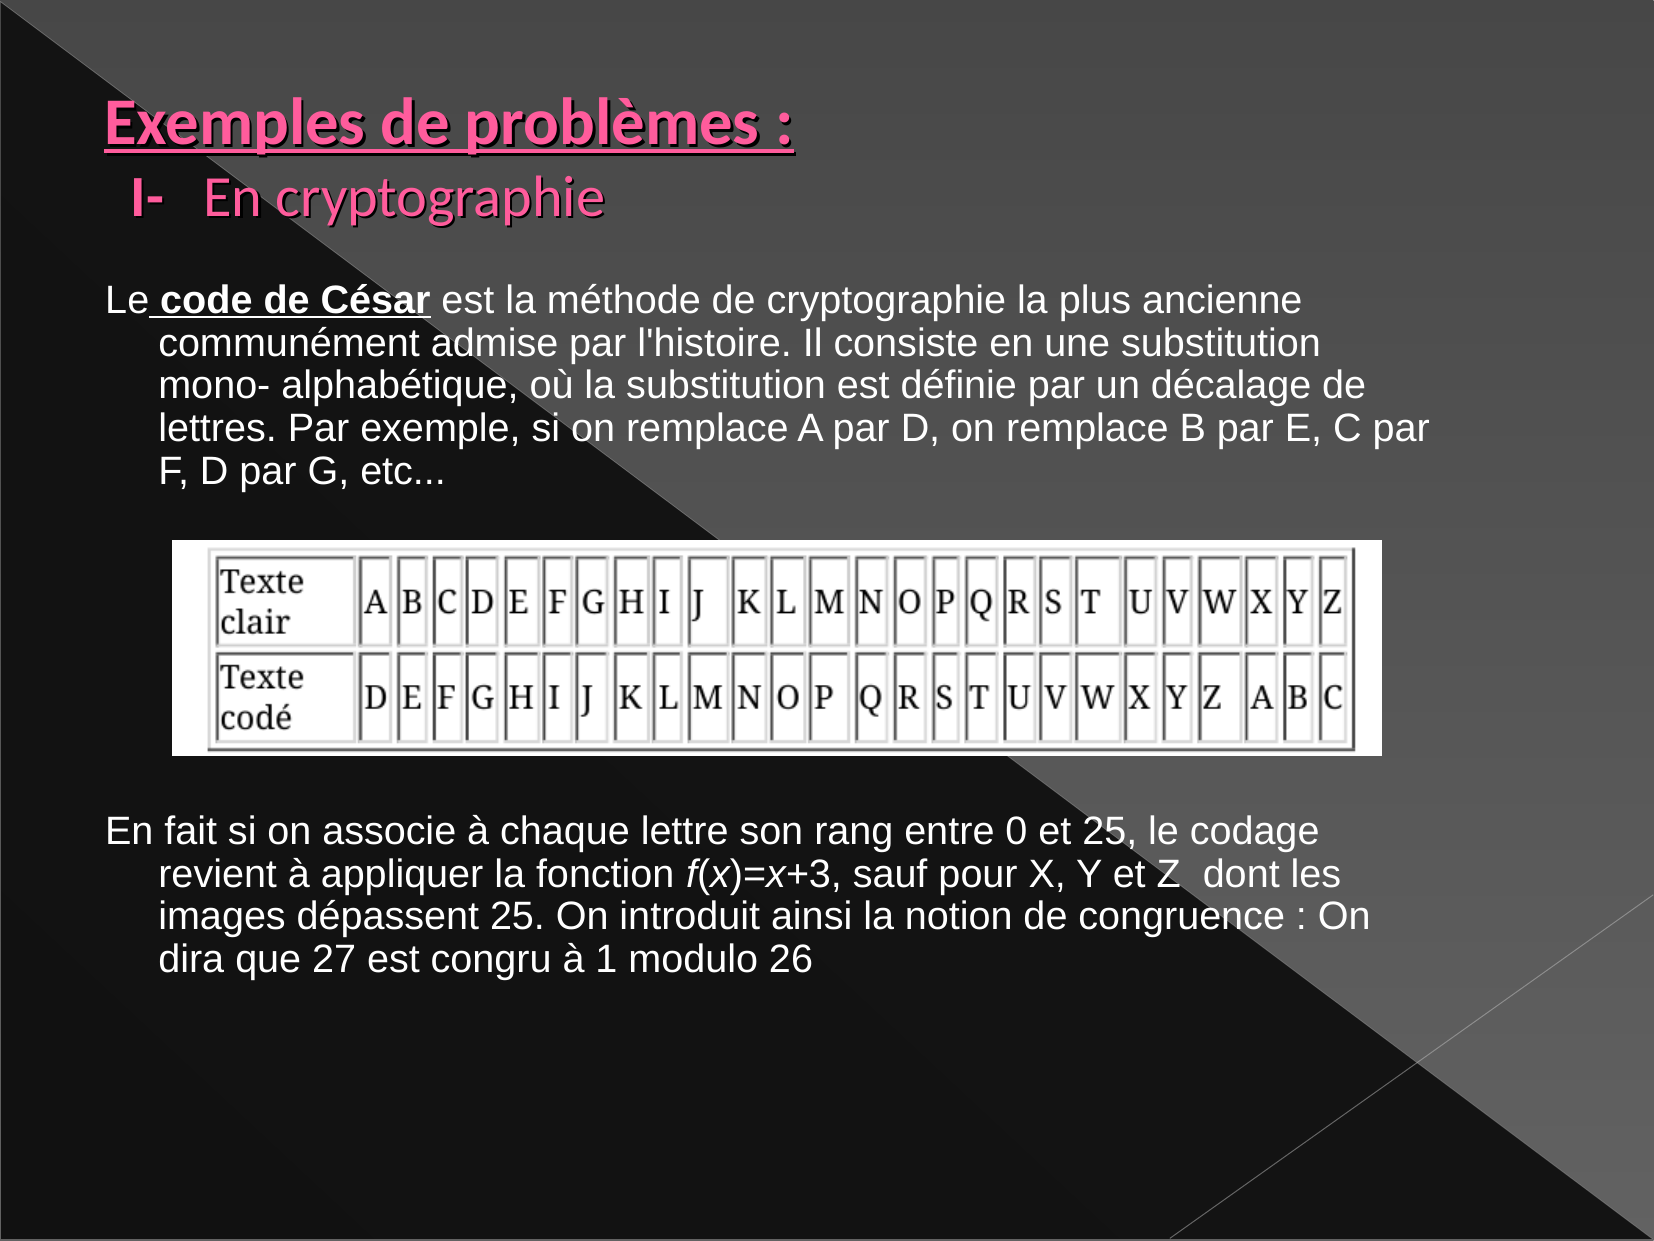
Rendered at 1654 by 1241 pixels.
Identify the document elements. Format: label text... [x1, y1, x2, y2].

title Exemples de problèmes : I- En cryptographie [0, 49, 1489, 257]
list Le code de César est la méthode de cryptographie la plus ancienne communément admise par l'histoire. Il consiste en une substitution mono- alphabétique, où la substitution est définie par un décalage de lettres. Par exemple, si on remplace A par D, on remplace B par E, C par F, D par G, etc... En fait si on associe à chaque lettre son rang entre 0 et 25, le codage revient à appliquer la fonction f(x)=x+3, sauf pour X, Y et Z dont les images dépassent 25. On introduit ainsi la notion de congruence : On dira que 27 est congru à 1 modulo 26 [0, 271, 1456, 1039]
picture [172, 540, 1382, 756]
